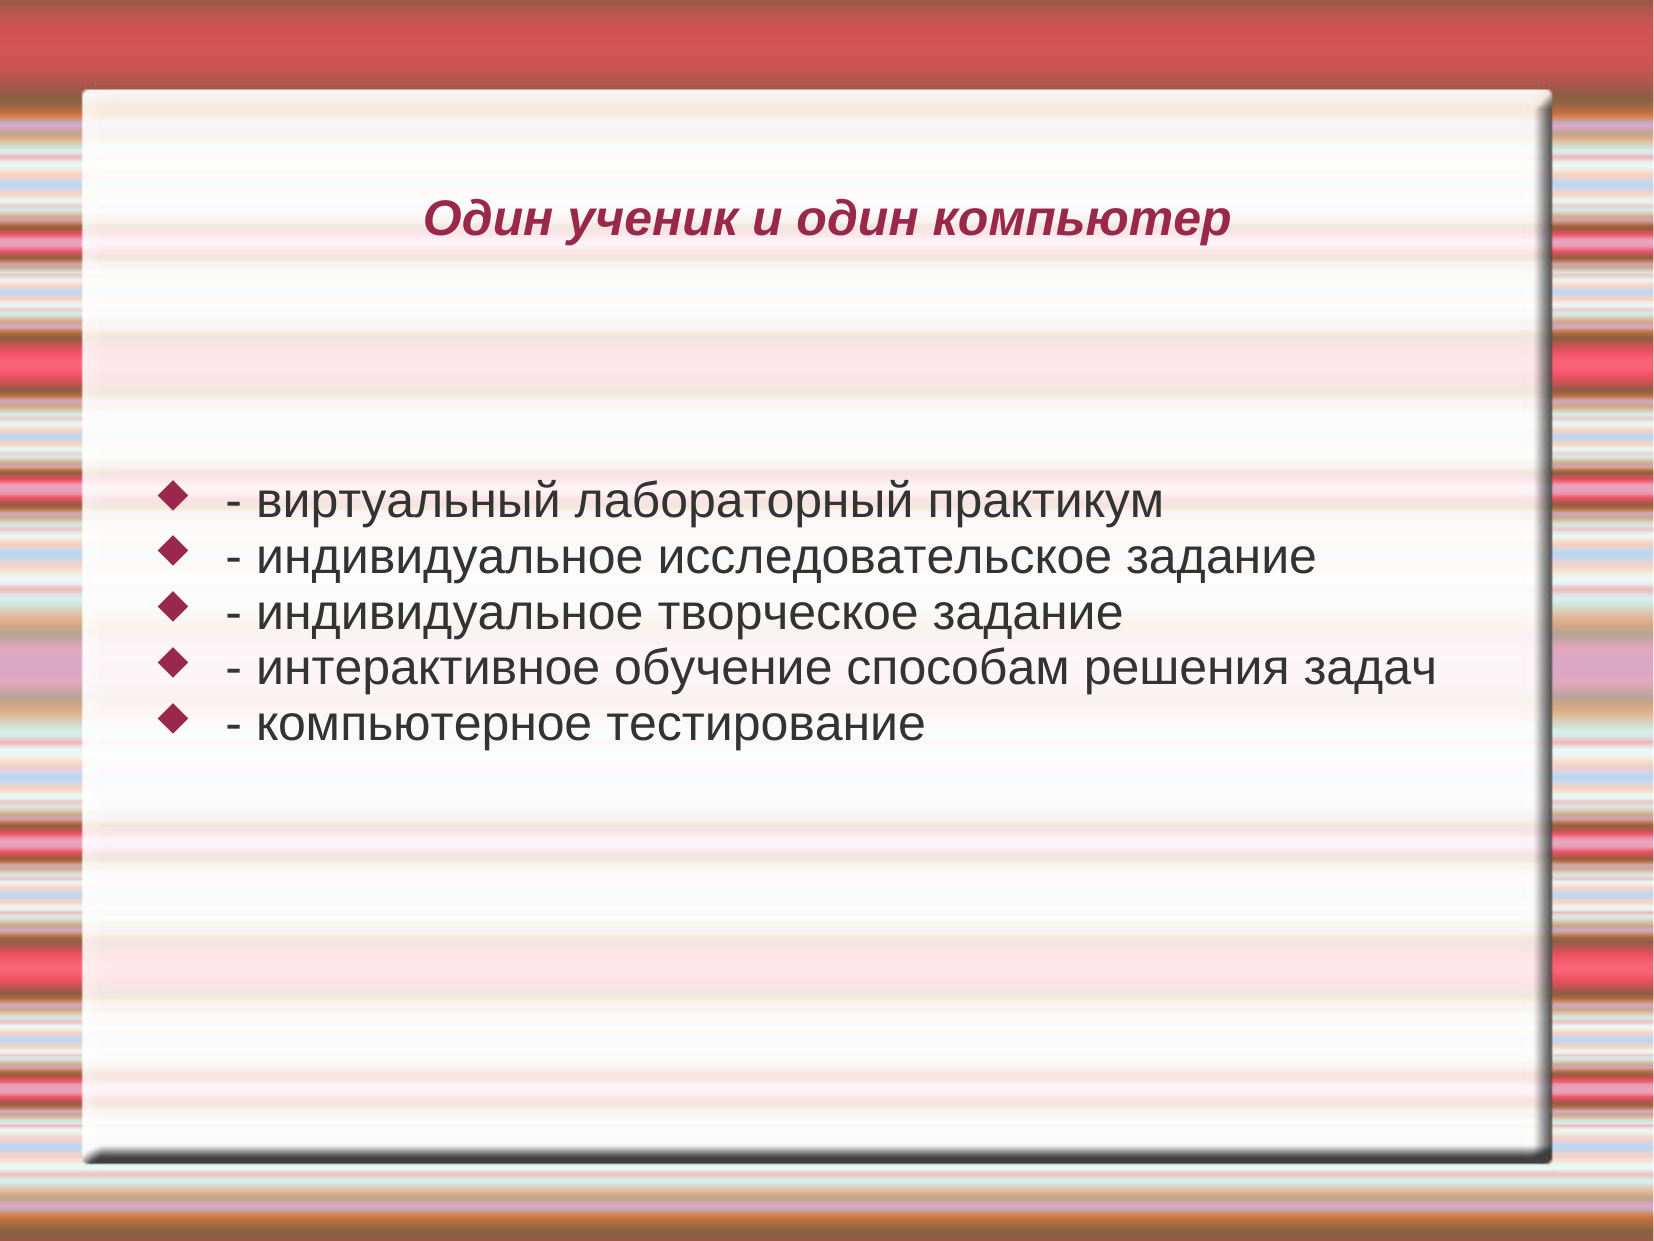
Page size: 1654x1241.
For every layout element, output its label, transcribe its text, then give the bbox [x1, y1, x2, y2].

list - виртуальный лабораторный практикум - индивидуальное исследовательское задание - индивидуальное творческое задание - интерактивное обучение способам решения задач - компьютерное тестирование [142, 472, 1524, 1241]
picture [0, 0, 1654, 1241]
title Один ученик и один компьютер [121, 114, 1534, 322]
